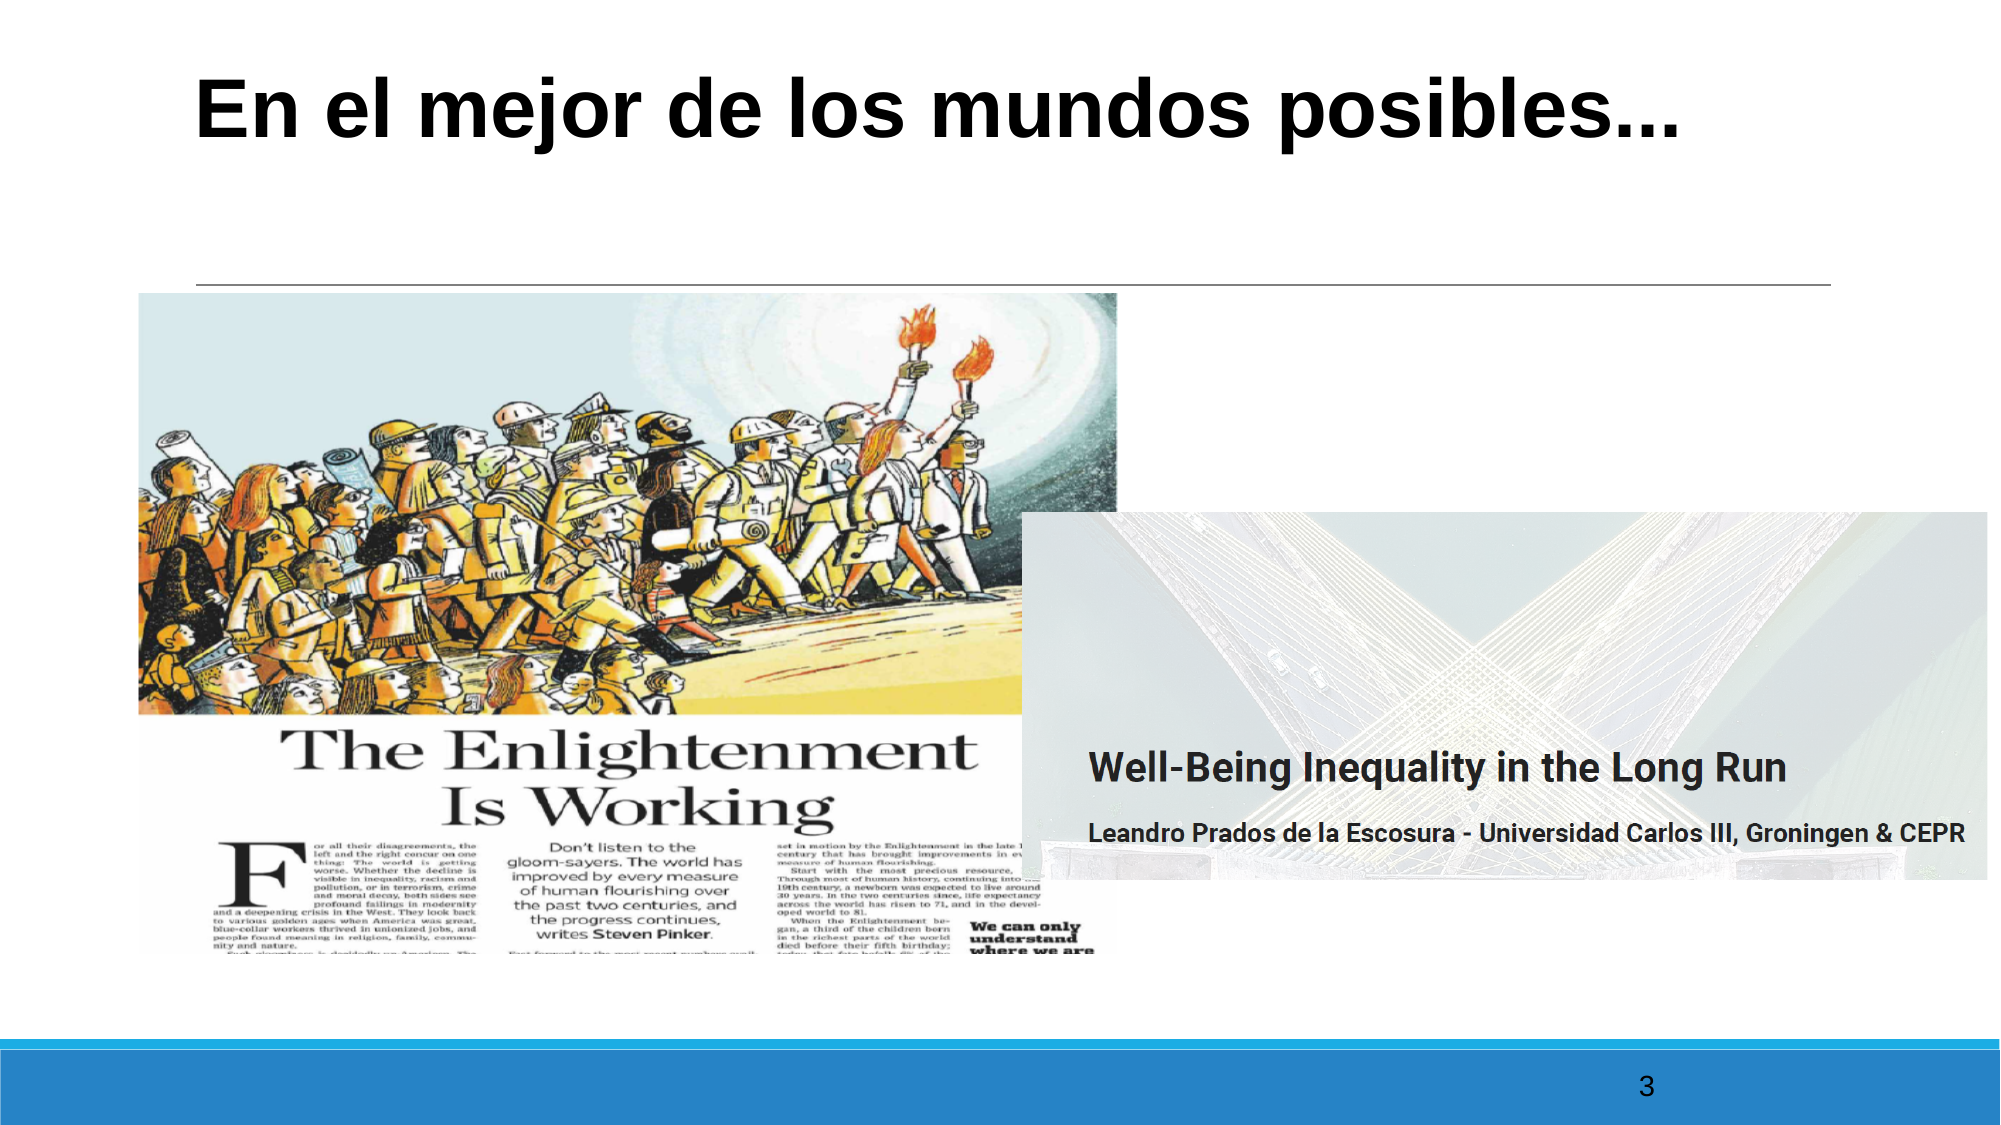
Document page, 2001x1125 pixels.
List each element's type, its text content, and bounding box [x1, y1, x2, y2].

slide_number <número> [1624, 1059, 1840, 1120]
picture [114, 293, 1988, 954]
title En el mejor de los mundos posibles... [180, 47, 1830, 263]
